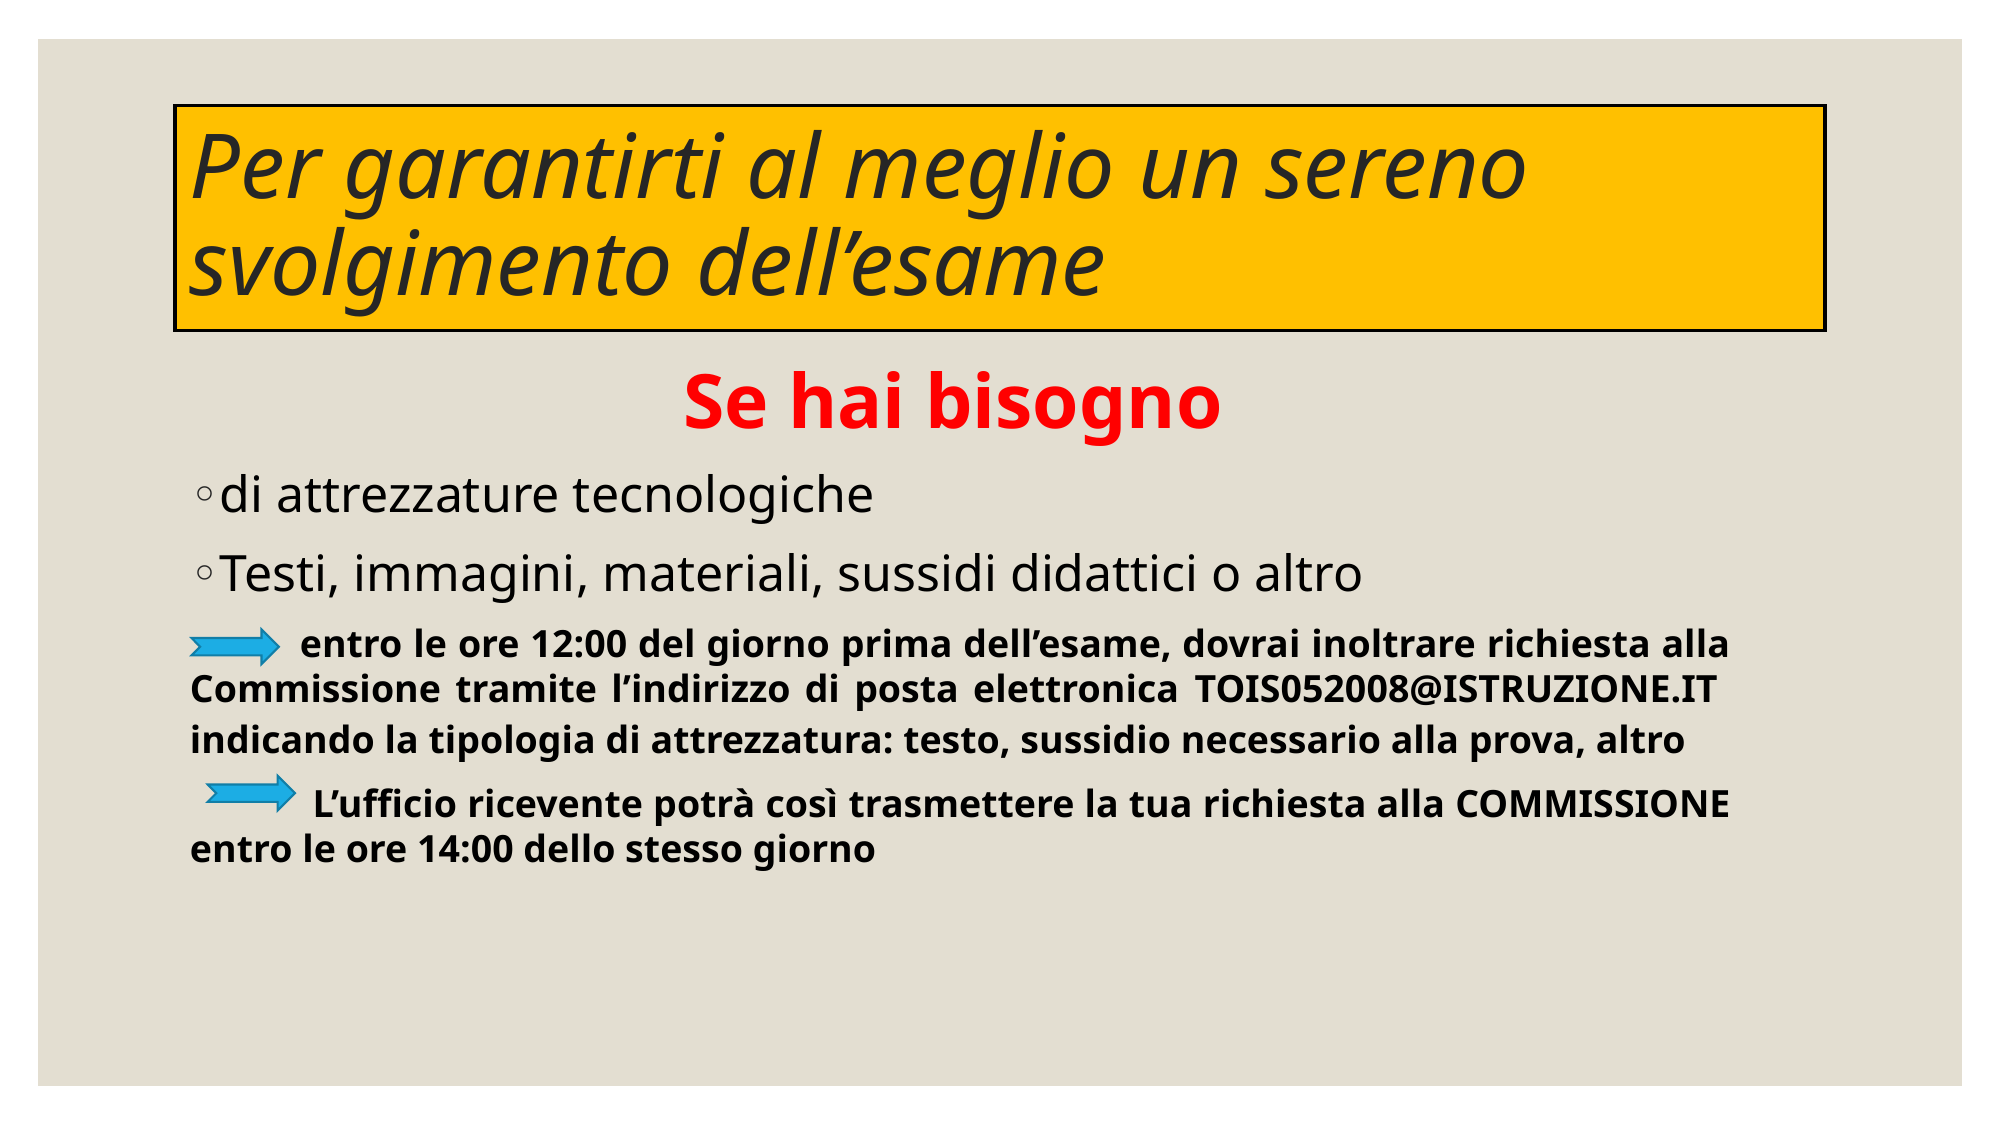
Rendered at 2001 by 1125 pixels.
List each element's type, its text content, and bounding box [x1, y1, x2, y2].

text_box [191, 629, 279, 665]
list Se hai bisogno di attrezzature tecnologiche Testi, immagini, materiali, sussidi didattici o altro entro le ore 12:00 del giorno prima dell’esame, dovrai inoltrare richiesta alla Commissione tramite l’indirizzo di posta elettronica TOIS052008@ISTRUZIONE.IT indicando la tipologia di attrezzatura: testo, sussidio necessario alla prova, altro L’ufficio ricevente potrà così trasmettere la tua richiesta alla COMMISSIONE entro le ore 14:00 dello stesso giorno [174, 346, 1825, 992]
title Per garantirti al meglio un sereno svolgimento dell’esame [174, 105, 1825, 331]
text_box [207, 775, 296, 811]
